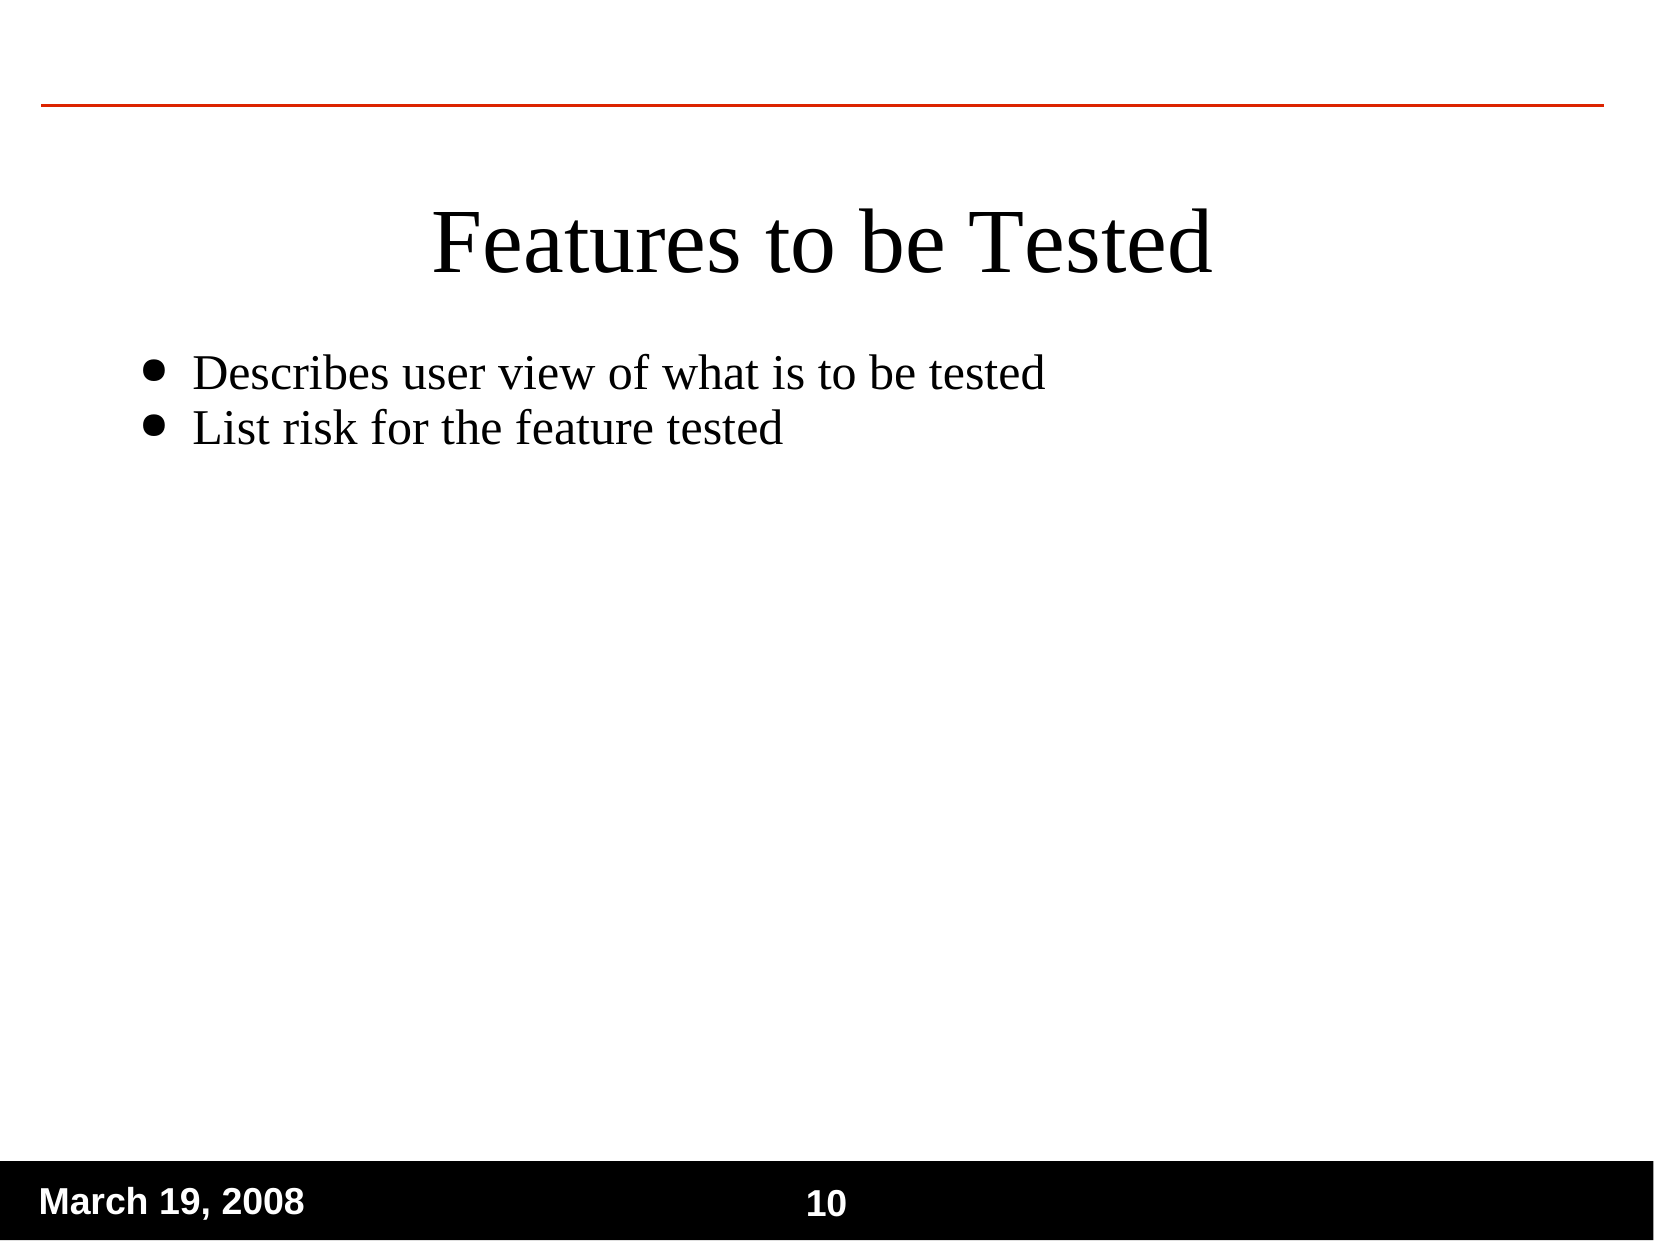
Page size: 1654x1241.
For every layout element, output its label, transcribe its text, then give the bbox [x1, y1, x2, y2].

list Describes user view of what is to be tested List risk for the feature tested [121, 344, 1534, 1127]
title Features to be Tested [117, 137, 1530, 346]
